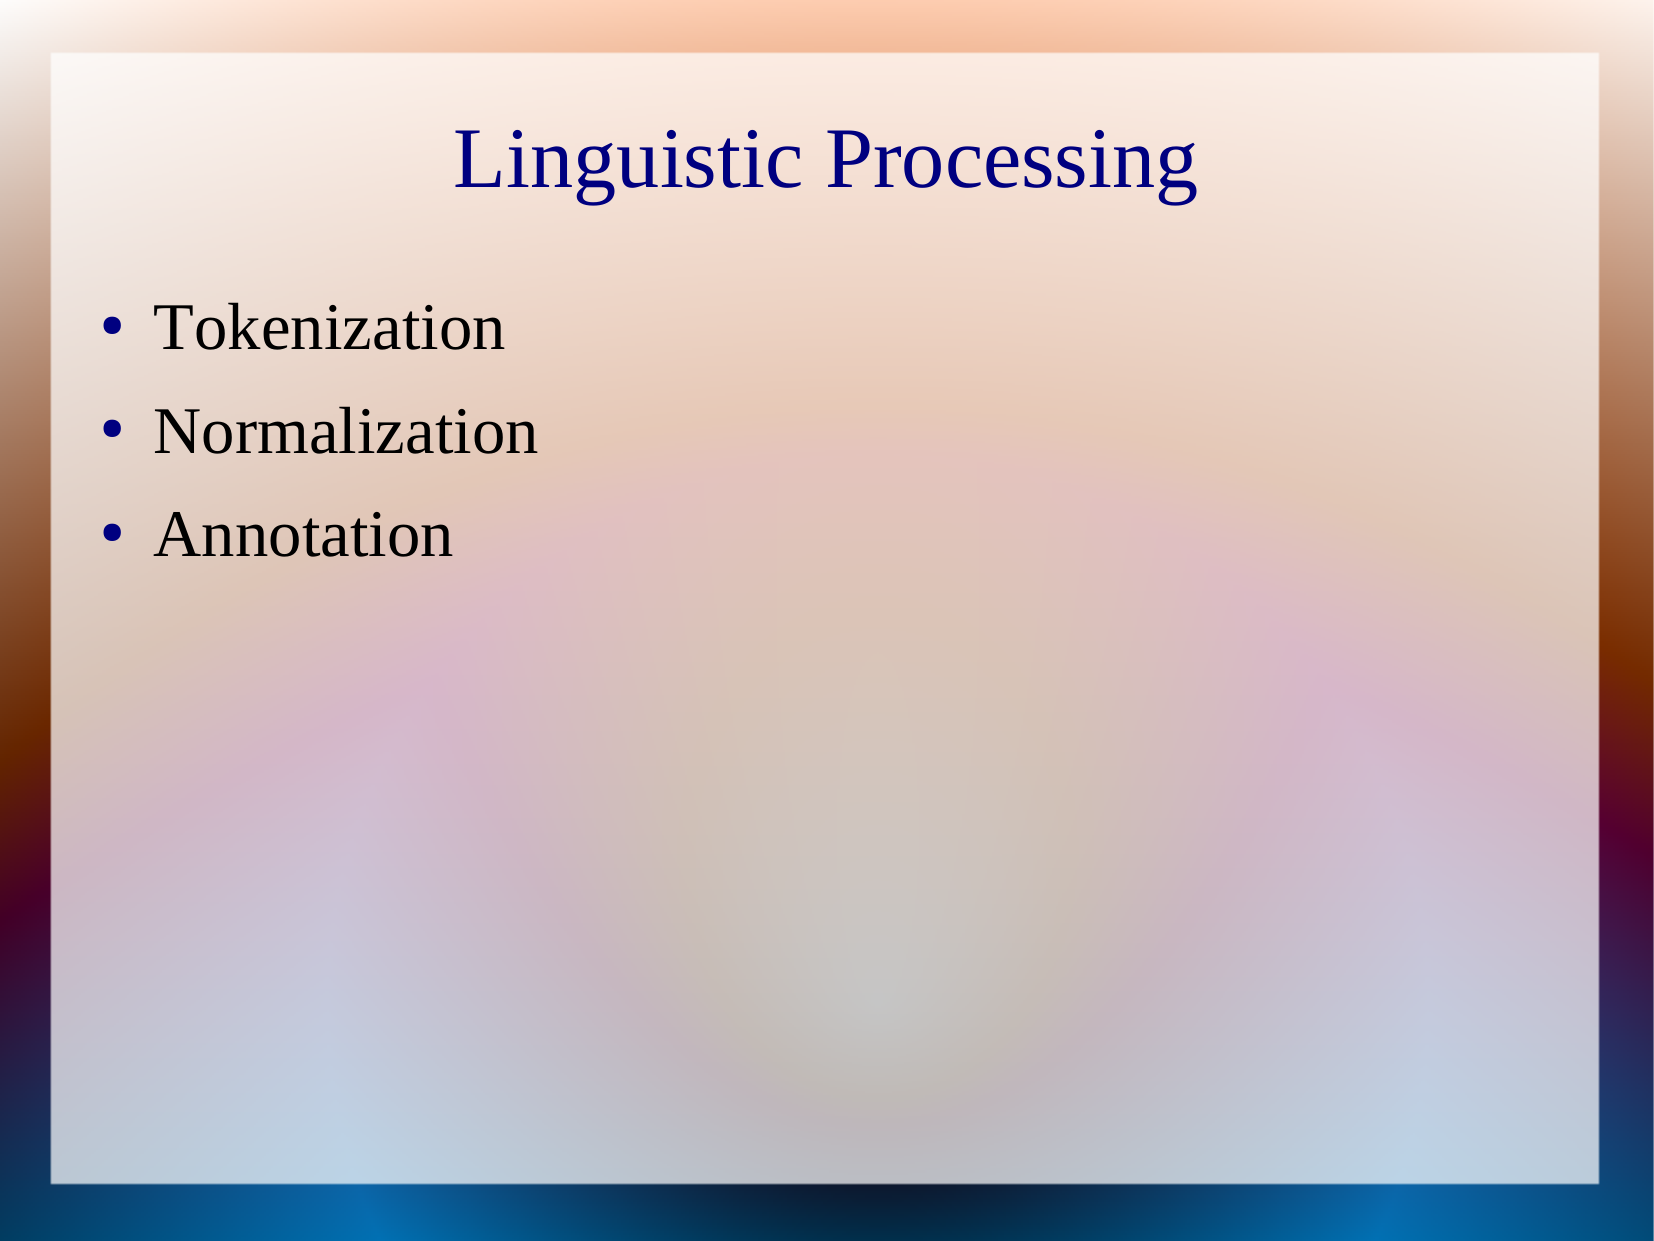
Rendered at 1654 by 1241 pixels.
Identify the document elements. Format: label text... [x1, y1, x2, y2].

title Linguistic Processing [82, 55, 1571, 263]
picture [0, 0, 1654, 1241]
list Tokenization Normalization Annotation [82, 290, 1571, 1034]
